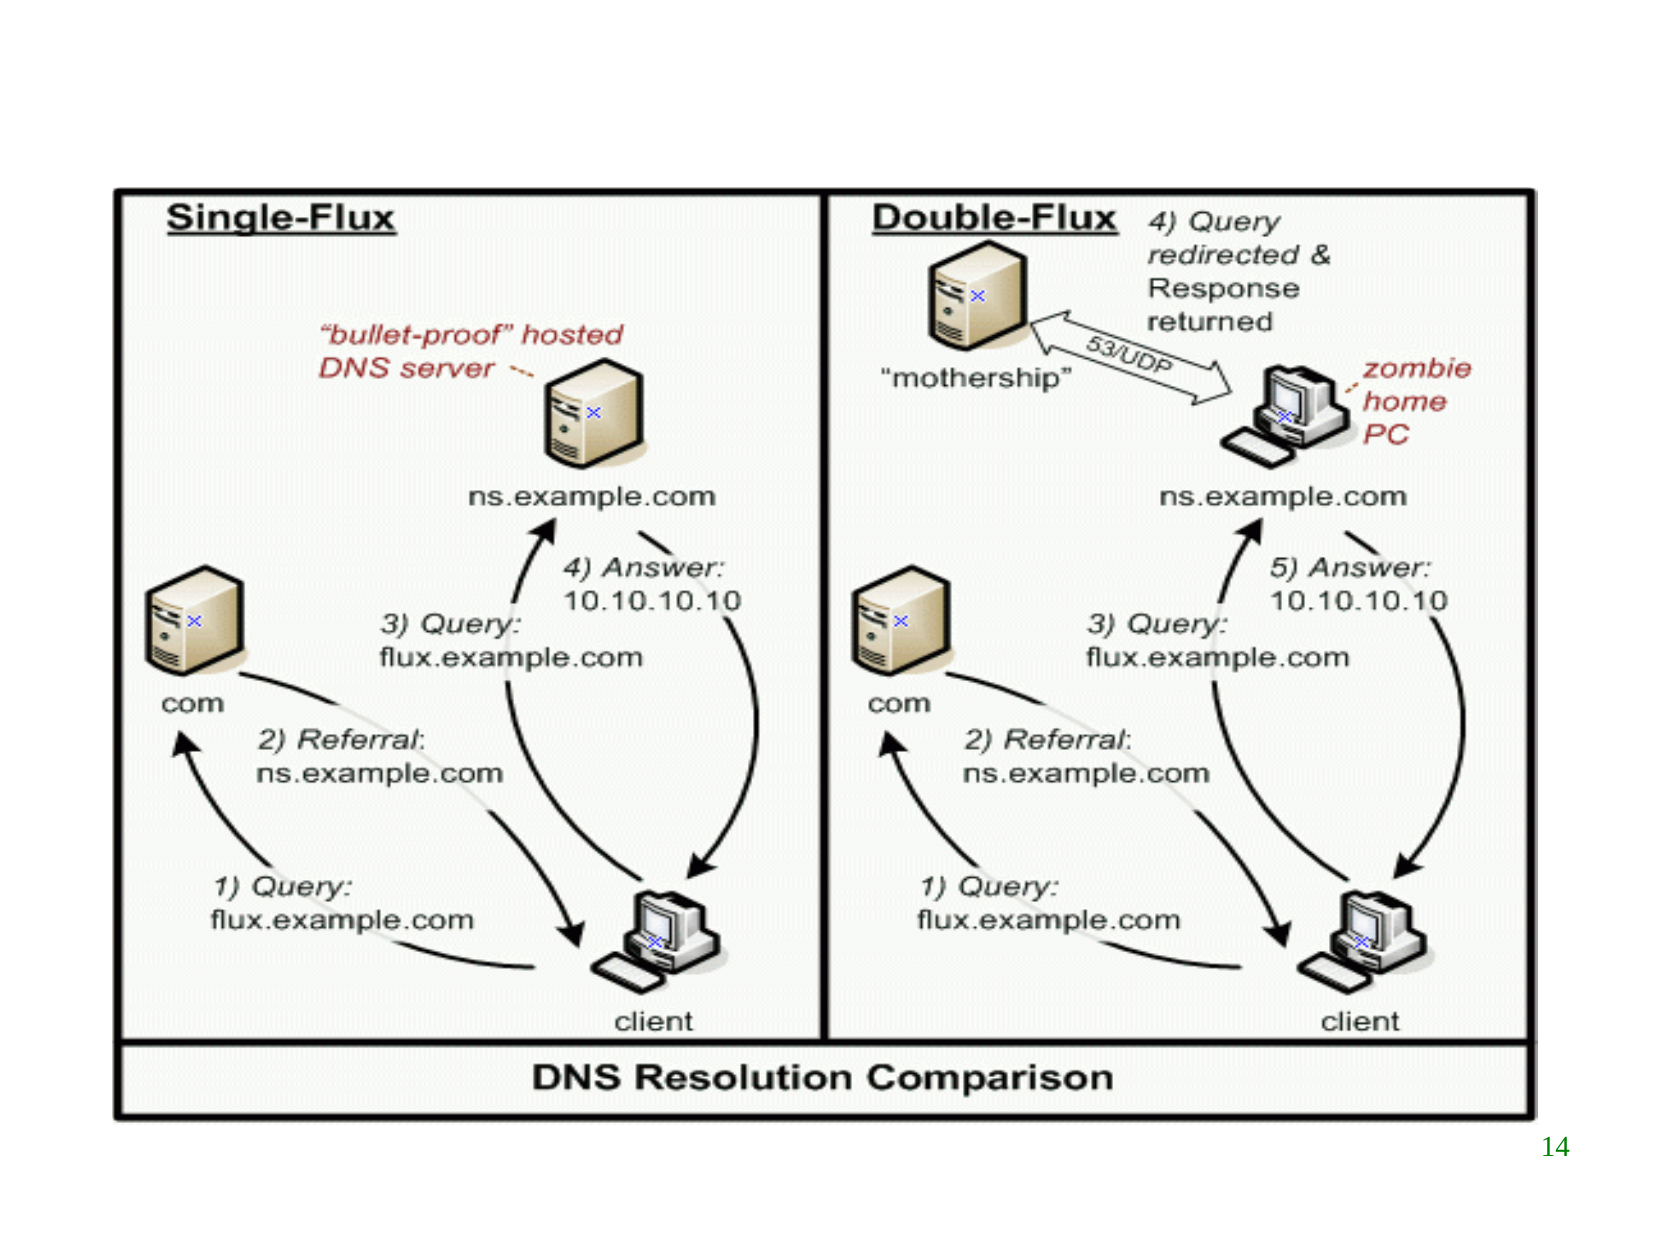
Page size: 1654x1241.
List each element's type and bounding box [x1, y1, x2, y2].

picture [112, 187, 1538, 1126]
